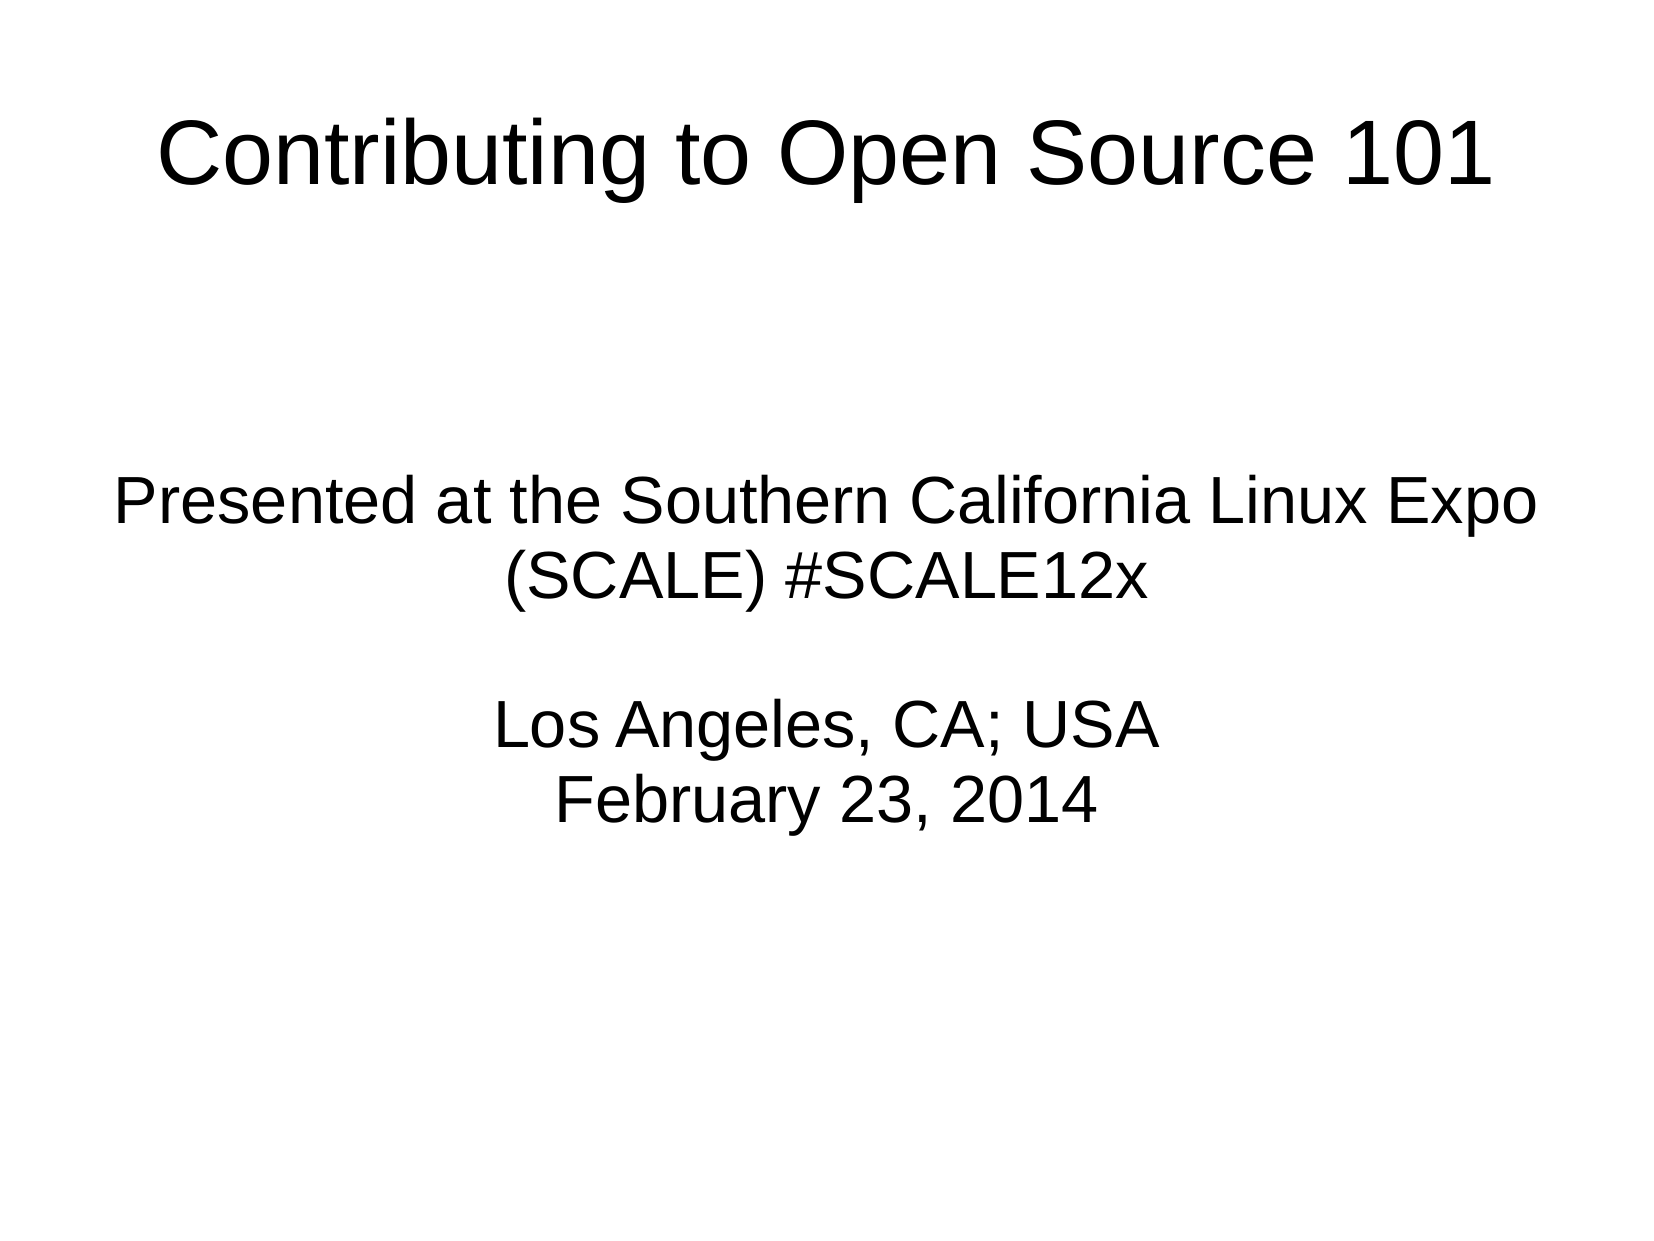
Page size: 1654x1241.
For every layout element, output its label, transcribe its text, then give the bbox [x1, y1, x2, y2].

subtitle Presented at the Southern California Linux Expo (SCALE) #SCALE12x Los Angeles, CA; USA February 23, 2014 [82, 290, 1571, 1010]
title Contributing to Open Source 101 [82, 49, 1571, 257]
